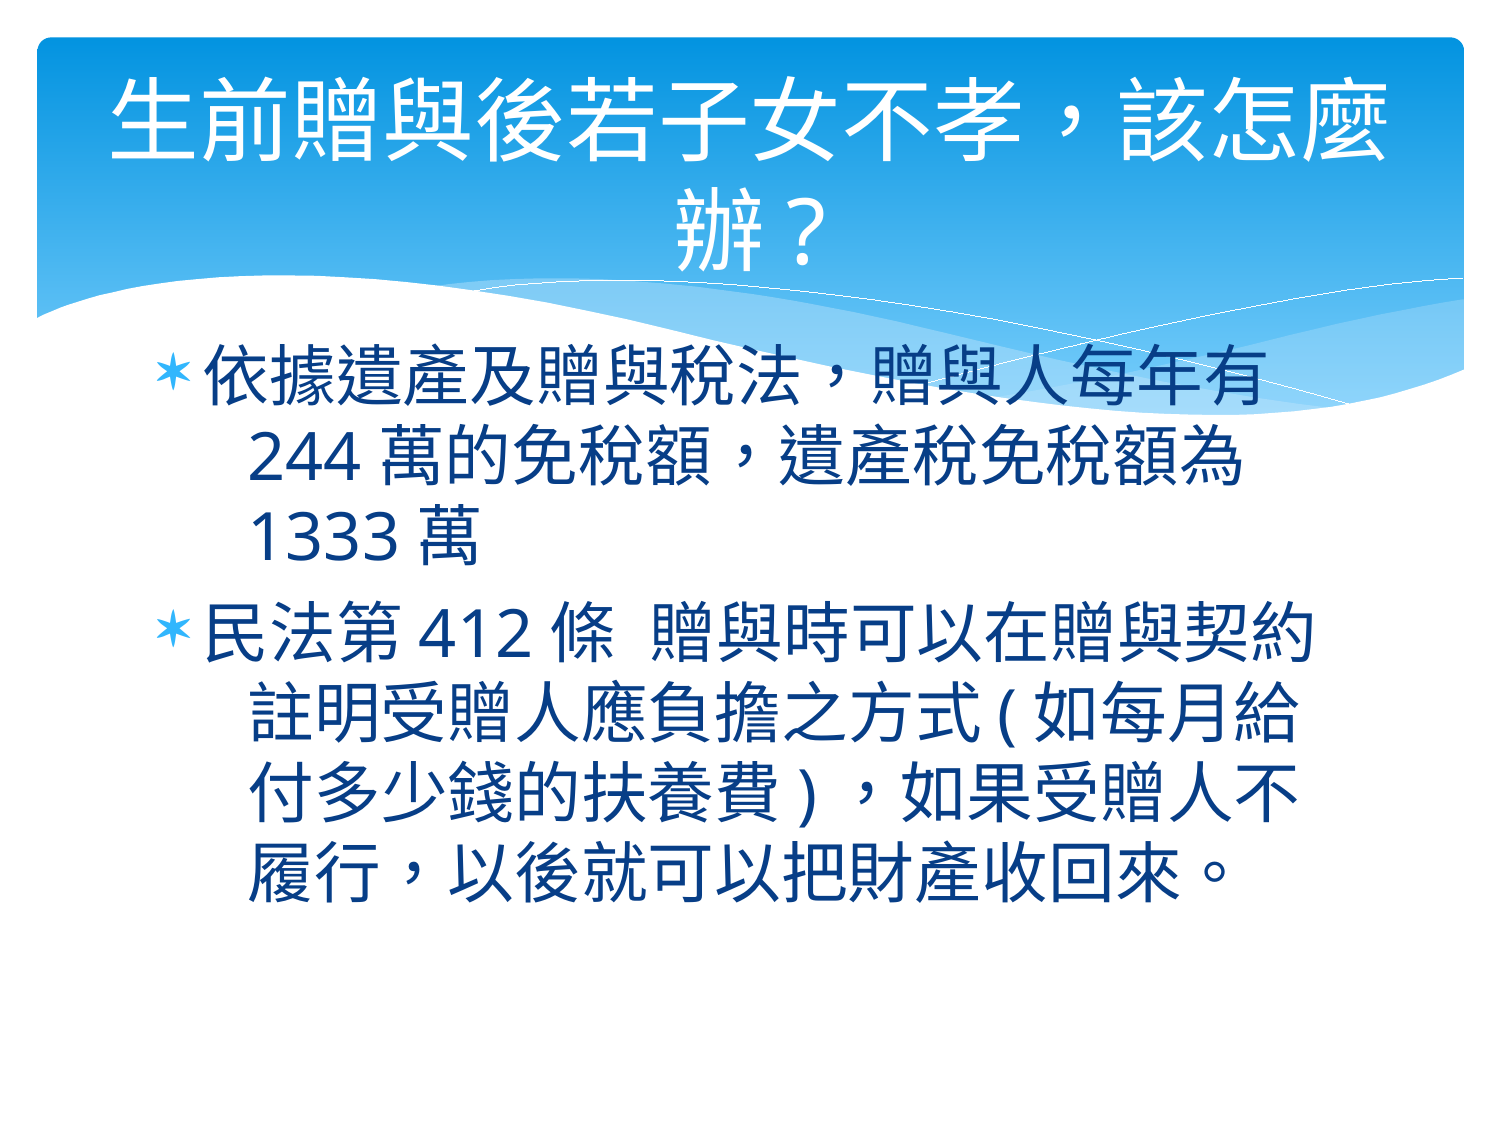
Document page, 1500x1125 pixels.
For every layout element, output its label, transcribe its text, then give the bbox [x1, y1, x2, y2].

list 依據遺產及贈與稅法，贈與人每年有244萬的免稅額，遺產稅免稅額為1333萬 民法第412條 贈與時可以在贈與契約註明受贈人應負擔之方式(如每月給付多少錢的扶養費)，如果受贈人不履行，以後就可以把財產收回來。 [142, 326, 1359, 1005]
title 生前贈與後若子女不孝，該怎麼辦? [75, 55, 1426, 261]
